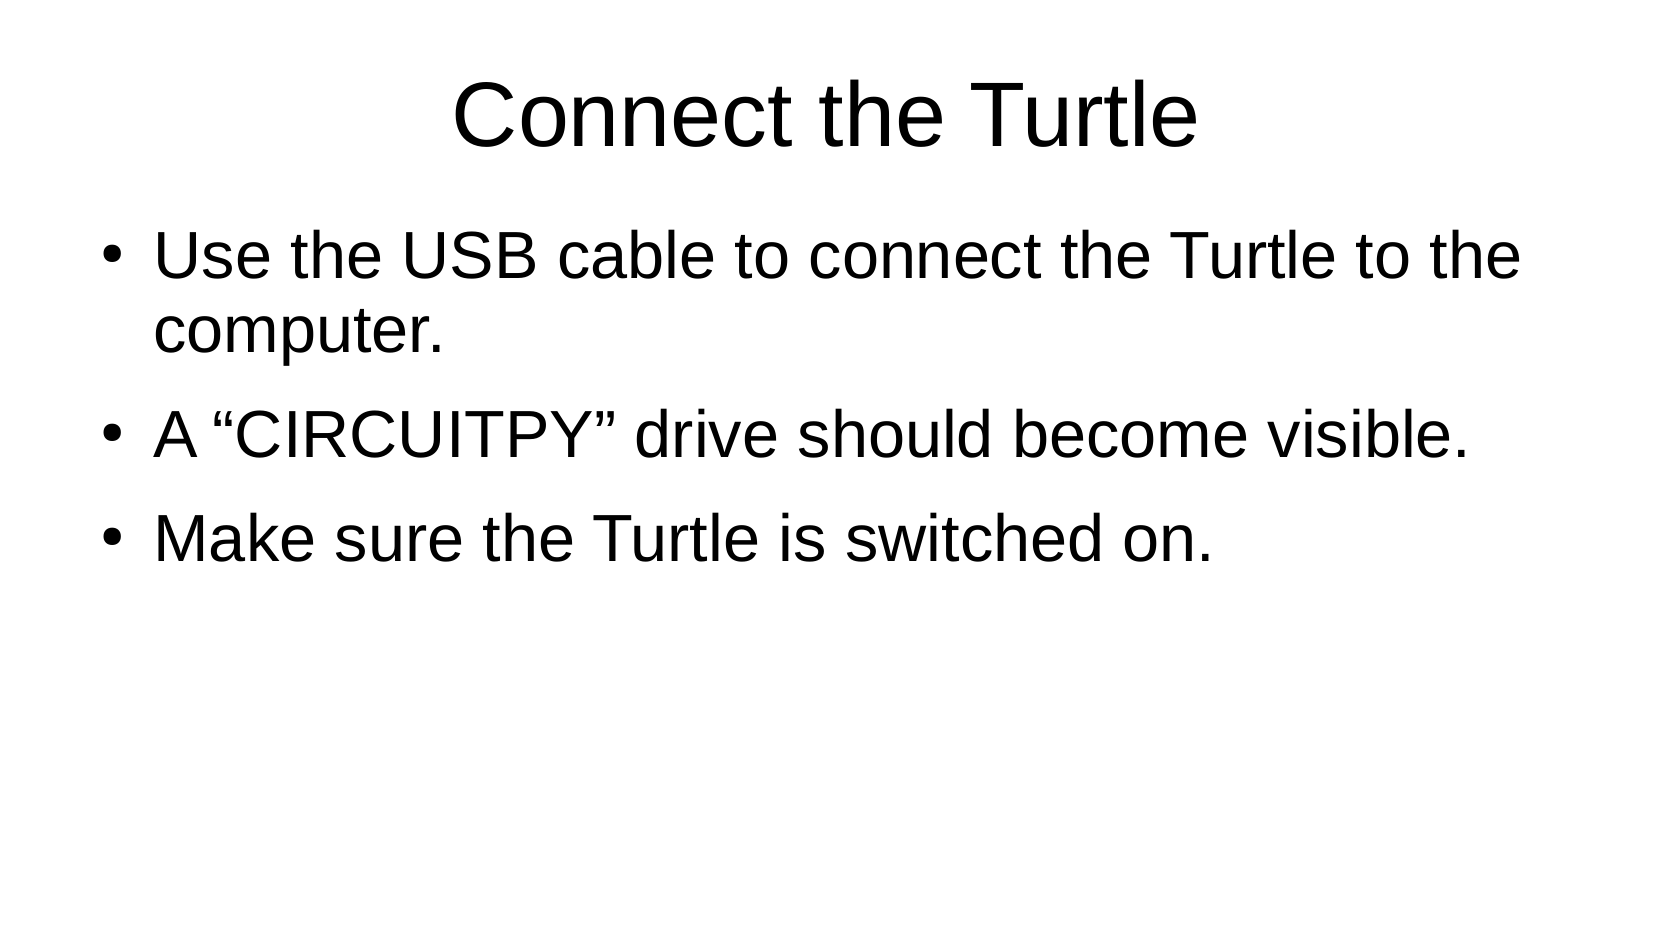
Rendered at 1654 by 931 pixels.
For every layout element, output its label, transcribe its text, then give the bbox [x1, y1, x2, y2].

list Use the USB cable to connect the Turtle to the computer. A “CIRCUITPY” drive should become visible. Make sure the Turtle is switched on. [82, 217, 1571, 758]
title Connect the Turtle [82, 37, 1571, 193]
